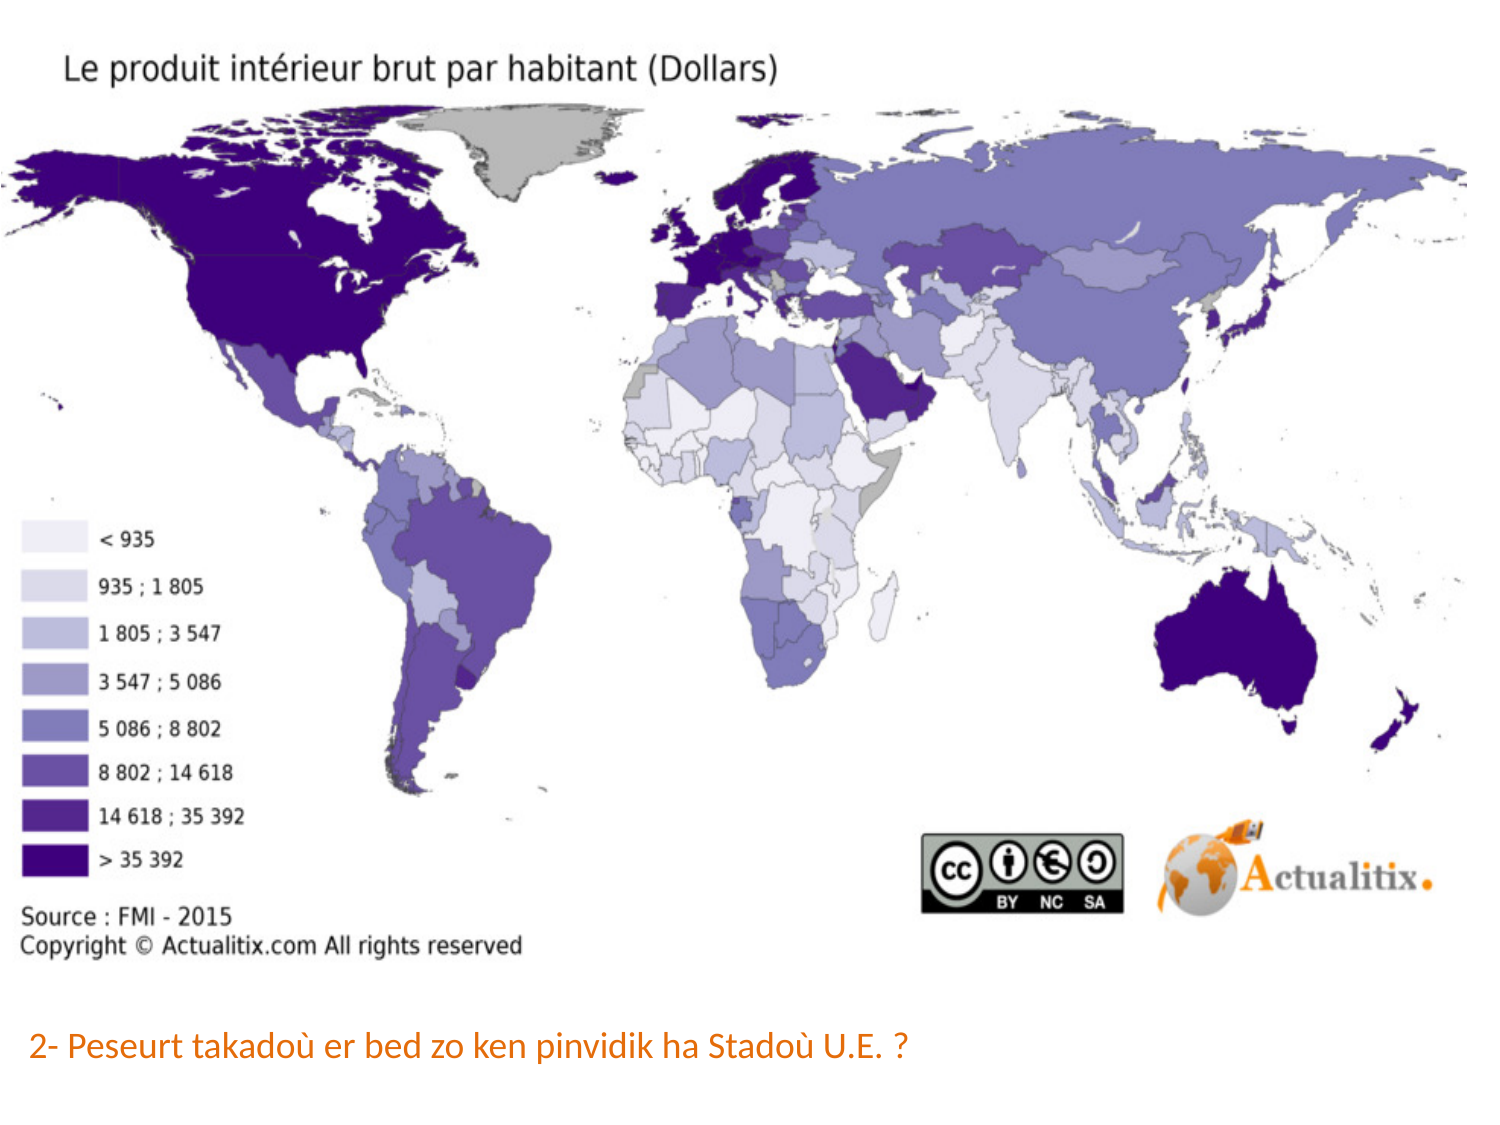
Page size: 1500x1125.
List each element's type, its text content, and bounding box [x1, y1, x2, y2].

text_box 2- Peseurt takadoù er bed zo ken pinvidik ha Stadoù U.E. ? [13, 1013, 1455, 1075]
picture [1, 30, 1467, 988]
